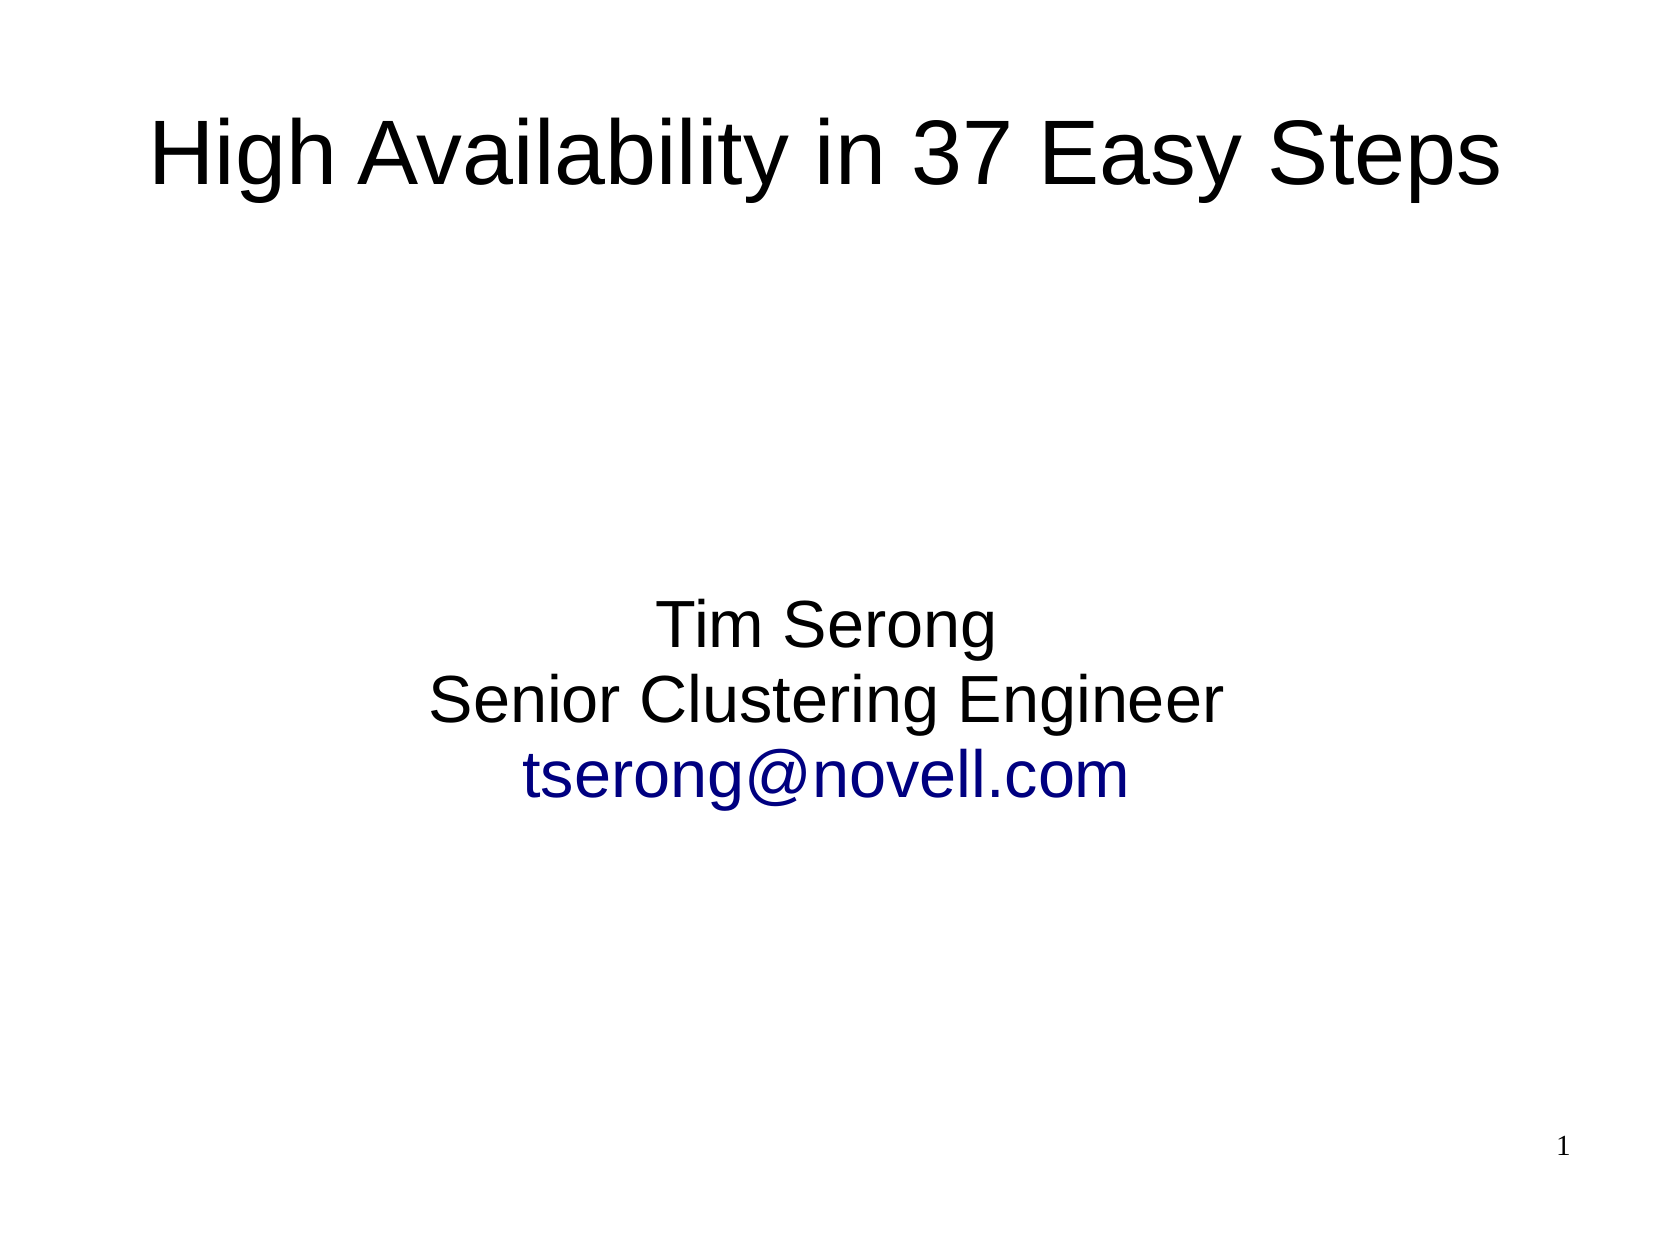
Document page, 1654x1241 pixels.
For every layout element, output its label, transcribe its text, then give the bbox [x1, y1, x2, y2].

title High Availability in 37 Easy Steps [82, 49, 1571, 257]
subtitle Tim Serong Senior Clustering Engineer tserong@novell.com [82, 297, 1571, 1102]
